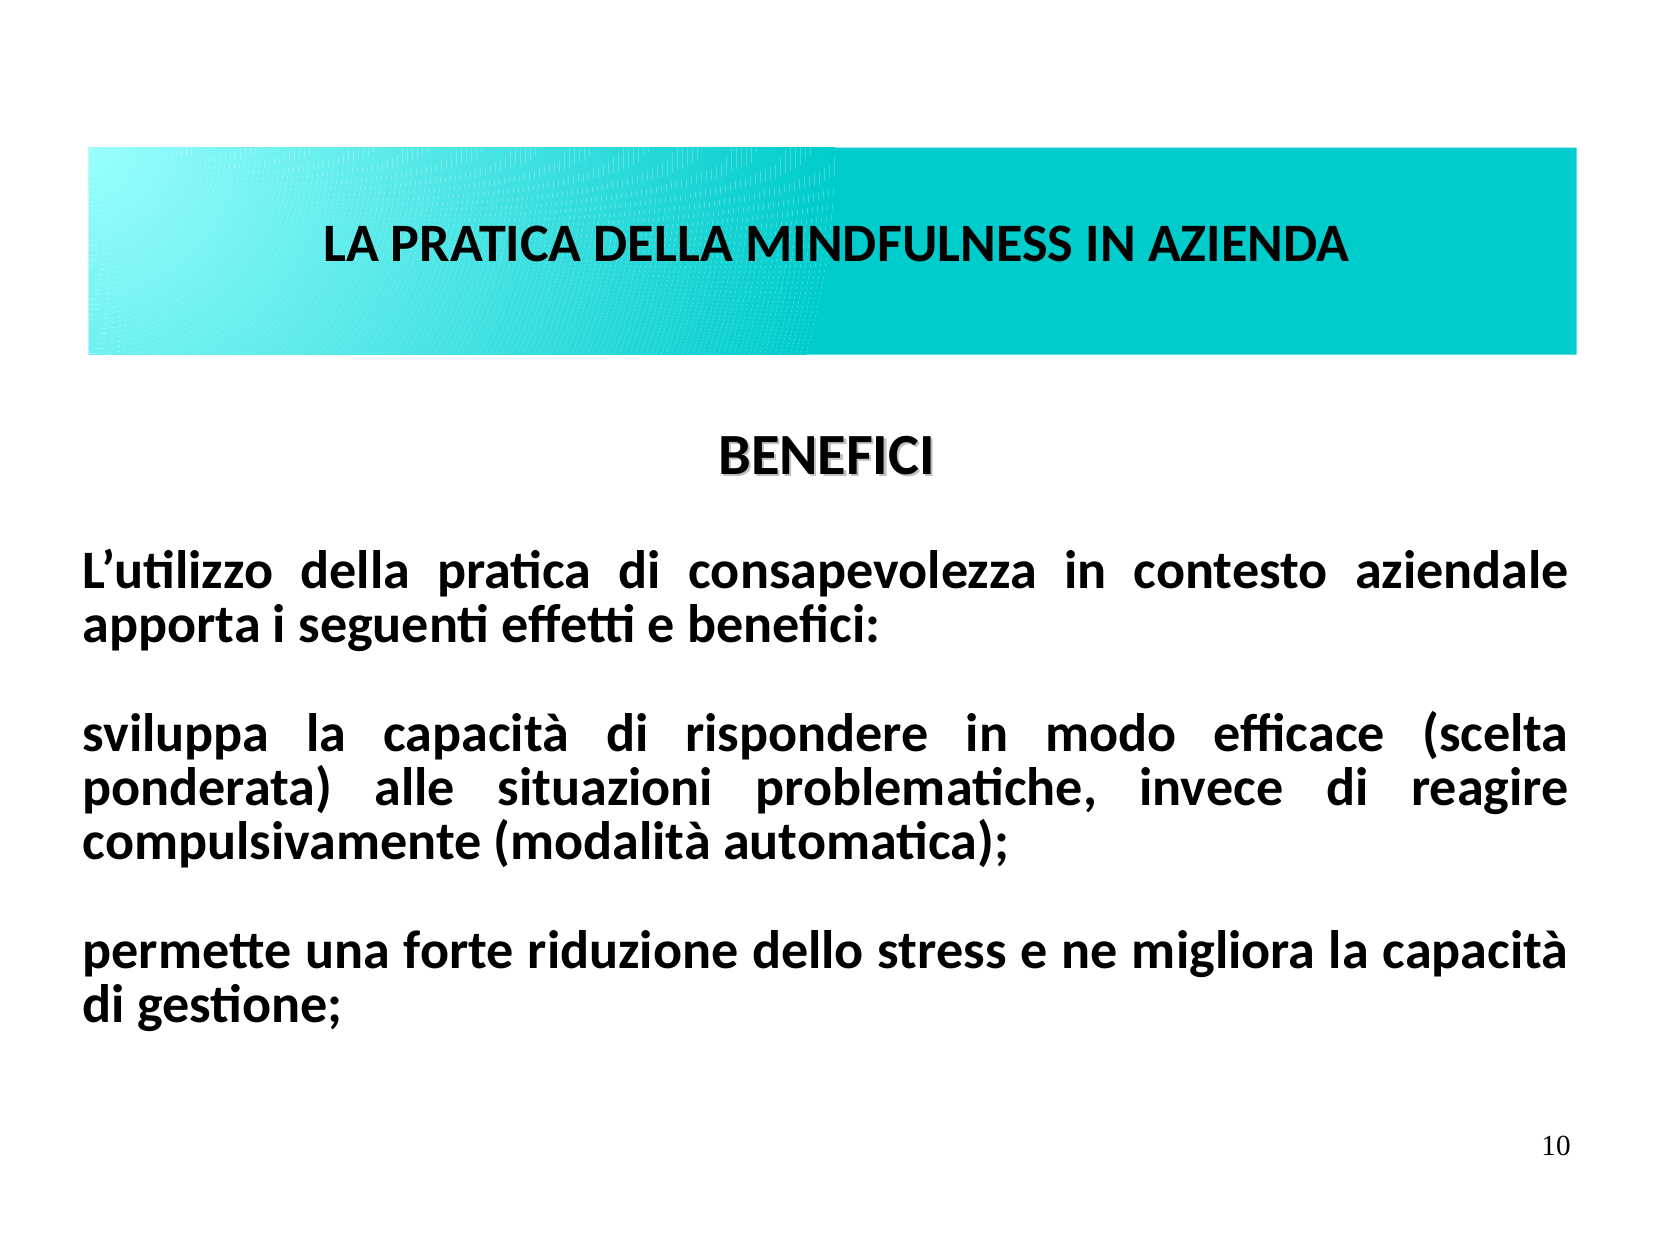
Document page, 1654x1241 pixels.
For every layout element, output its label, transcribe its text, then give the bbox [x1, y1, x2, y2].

subtitle BENEFICI L’utilizzo della pratica di consapevolezza in contesto aziendale apporta i seguenti effetti e benefici: sviluppa la capacità di rispondere in modo efficace (scelta ponderata) alle situazioni problematiche, invece di reagire compulsivamente (modalità automatica); permette una forte riduzione dello stress e ne migliora la capacità di gestione; [82, 0, 1571, 1241]
title LA PRATICA DELLA MINDFULNESS IN AZIENDA [1571, 147, 1577, 355]
